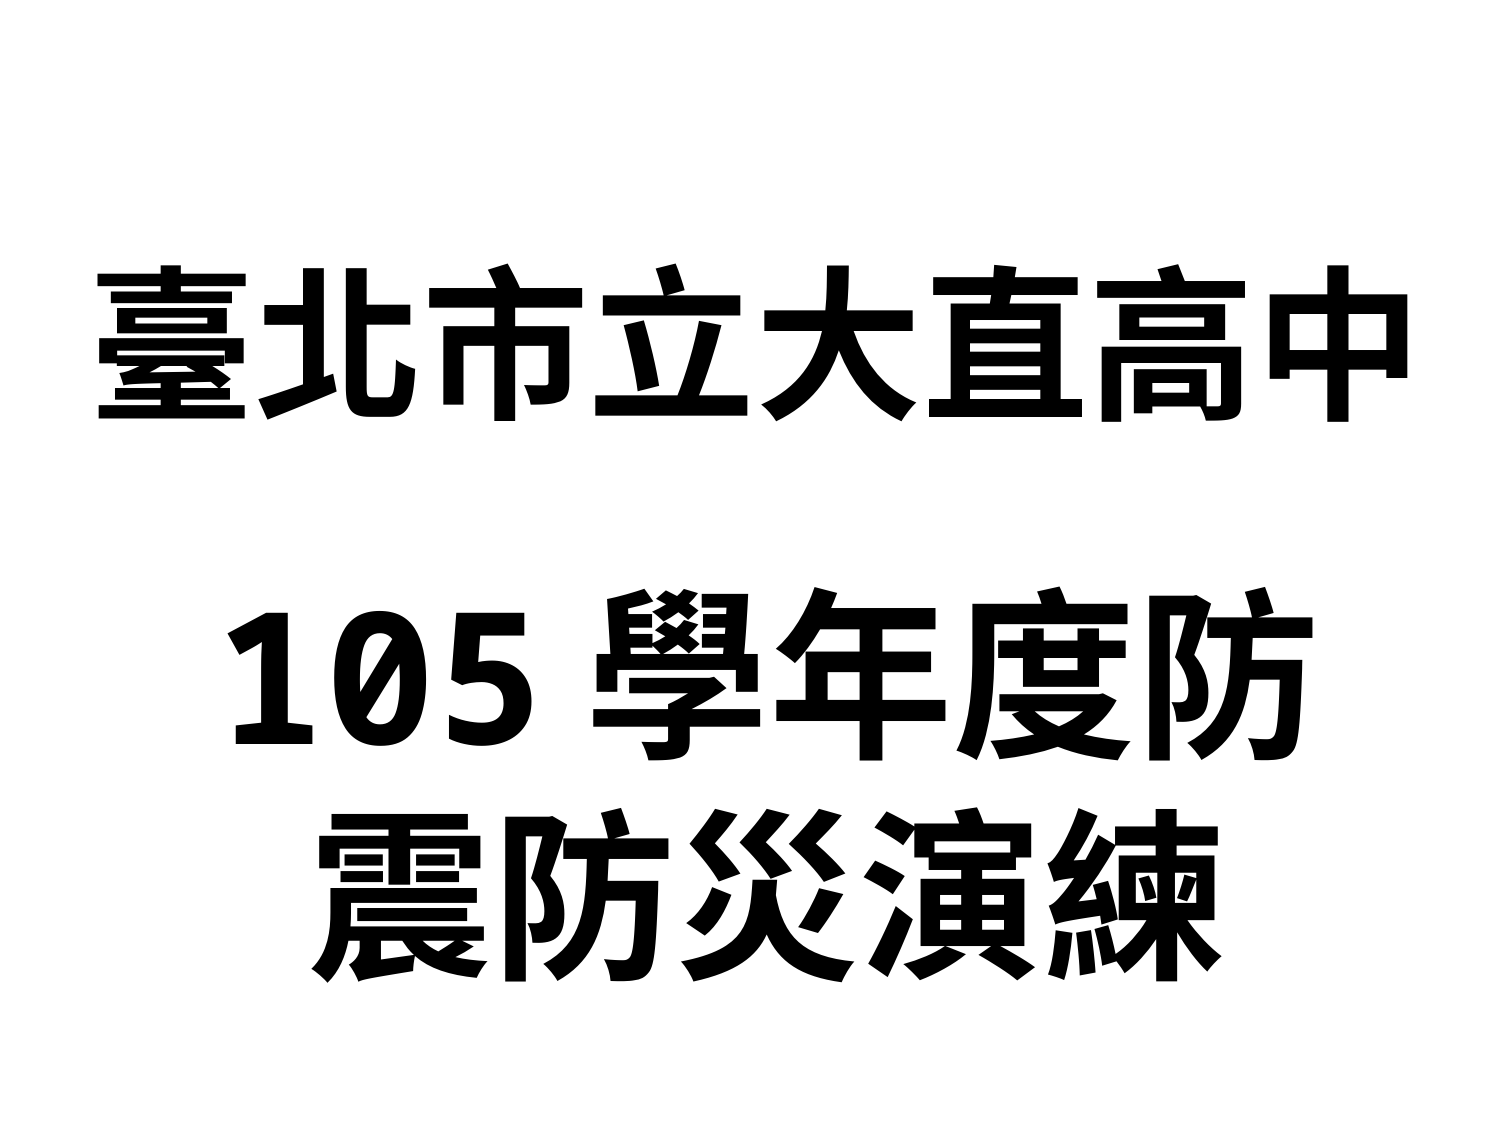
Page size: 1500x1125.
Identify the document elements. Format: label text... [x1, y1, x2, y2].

title 臺北市立大直高中 [41, 219, 1471, 461]
subtitle 105學年度防震防災演練 [135, 444, 1400, 1012]
